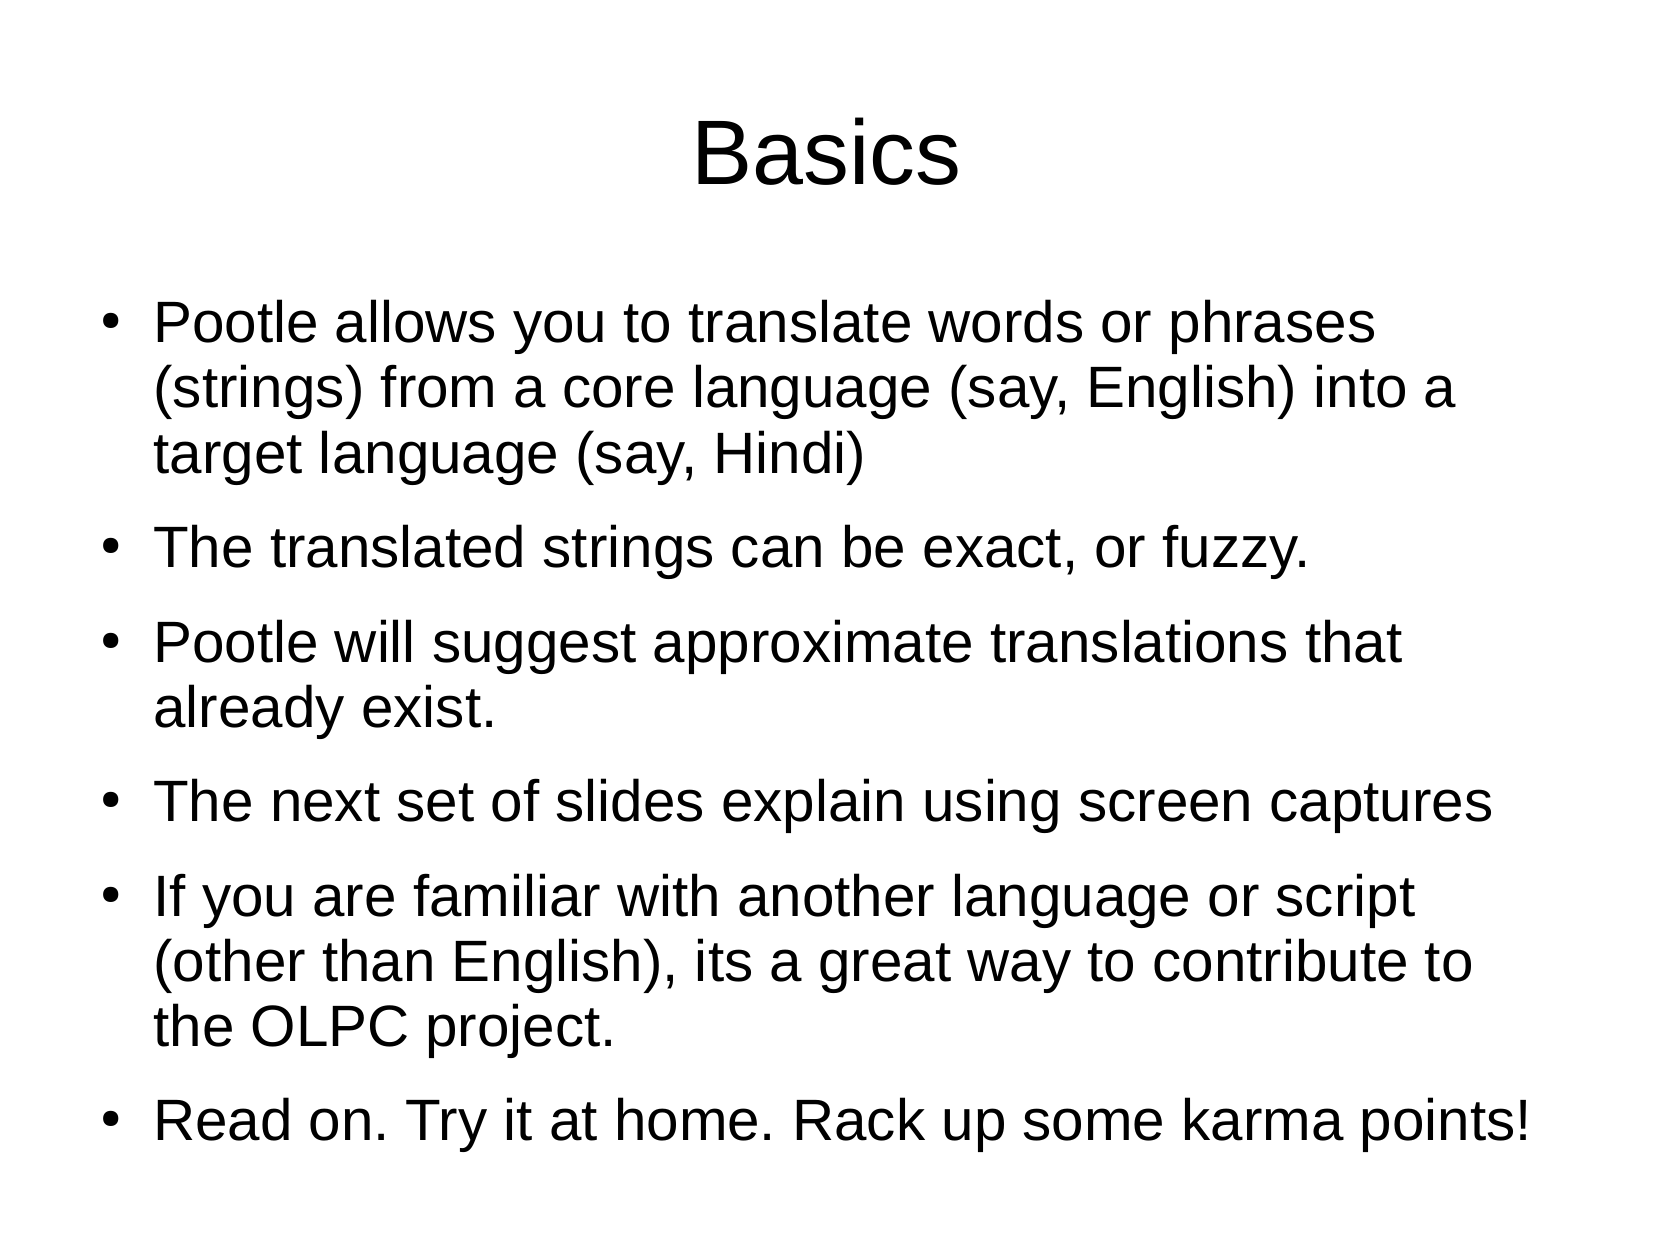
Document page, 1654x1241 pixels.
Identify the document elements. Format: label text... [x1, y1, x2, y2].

title Basics [82, 49, 1571, 257]
list Pootle allows you to translate words or phrases (strings) from a core language (say, English) into a target language (say, Hindi) The translated strings can be exact, or fuzzy. Pootle will suggest approximate translations that already exist. The next set of slides explain using screen captures If you are familiar with another language or script (other than English), its a great way to contribute to the OLPC project. Read on. Try it at home. Rack up some karma points! [82, 290, 1571, 1154]
